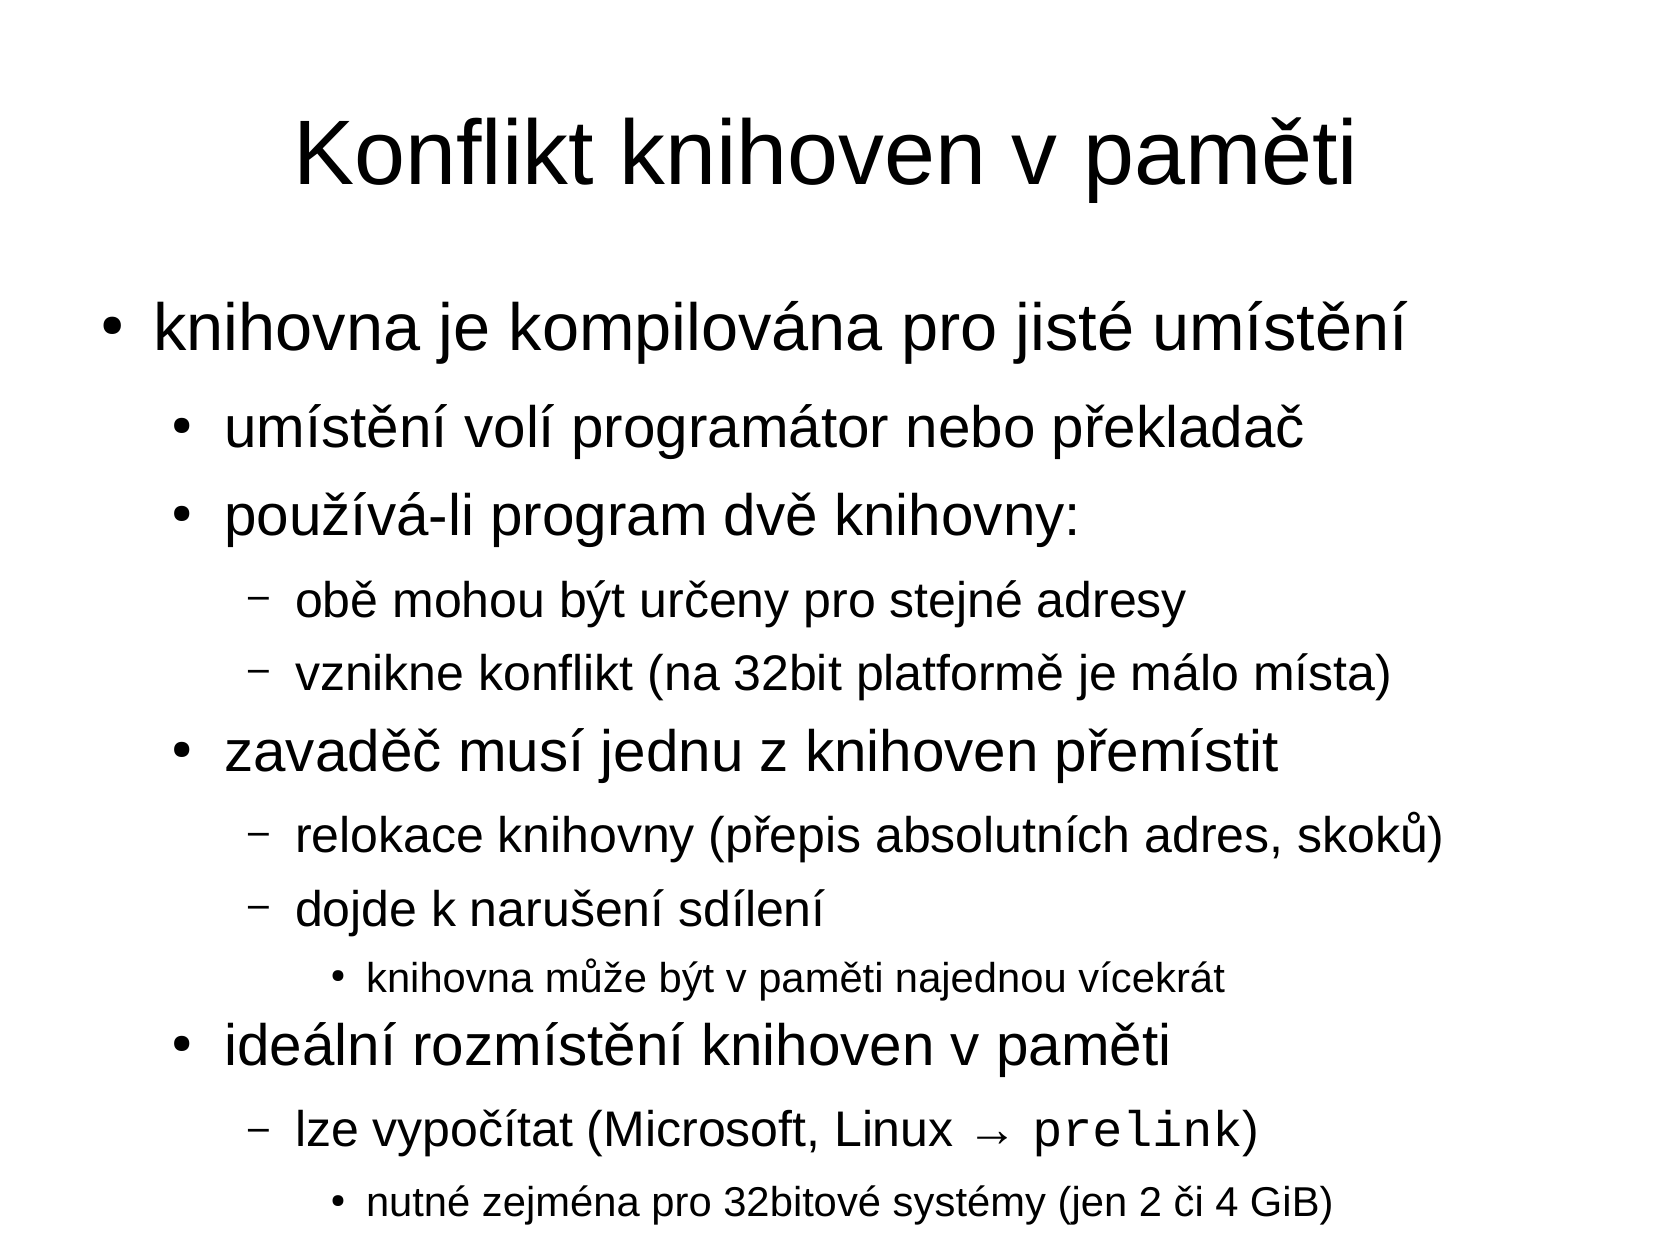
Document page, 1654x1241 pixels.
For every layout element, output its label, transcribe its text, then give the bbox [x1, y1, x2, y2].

title Konflikt knihoven v paměti [82, 49, 1571, 257]
list knihovna je kompilována pro jisté umístění umístění volí programátor nebo překladač používá-li program dvě knihovny: obě mohou být určeny pro stejné adresy vznikne konflikt (na 32bit platformě je málo místa) zavaděč musí jednu z knihoven přemístit relokace knihovny (přepis absolutních adres, skoků) dojde k narušení sdílení knihovna může být v paměti najednou vícekrát ideální rozmístění knihoven v paměti lze vypočítat (Microsoft, Linux → prelink) nutné zejména pro 32bitové systémy (jen 2 či 4 GiB) [82, 290, 1571, 1226]
